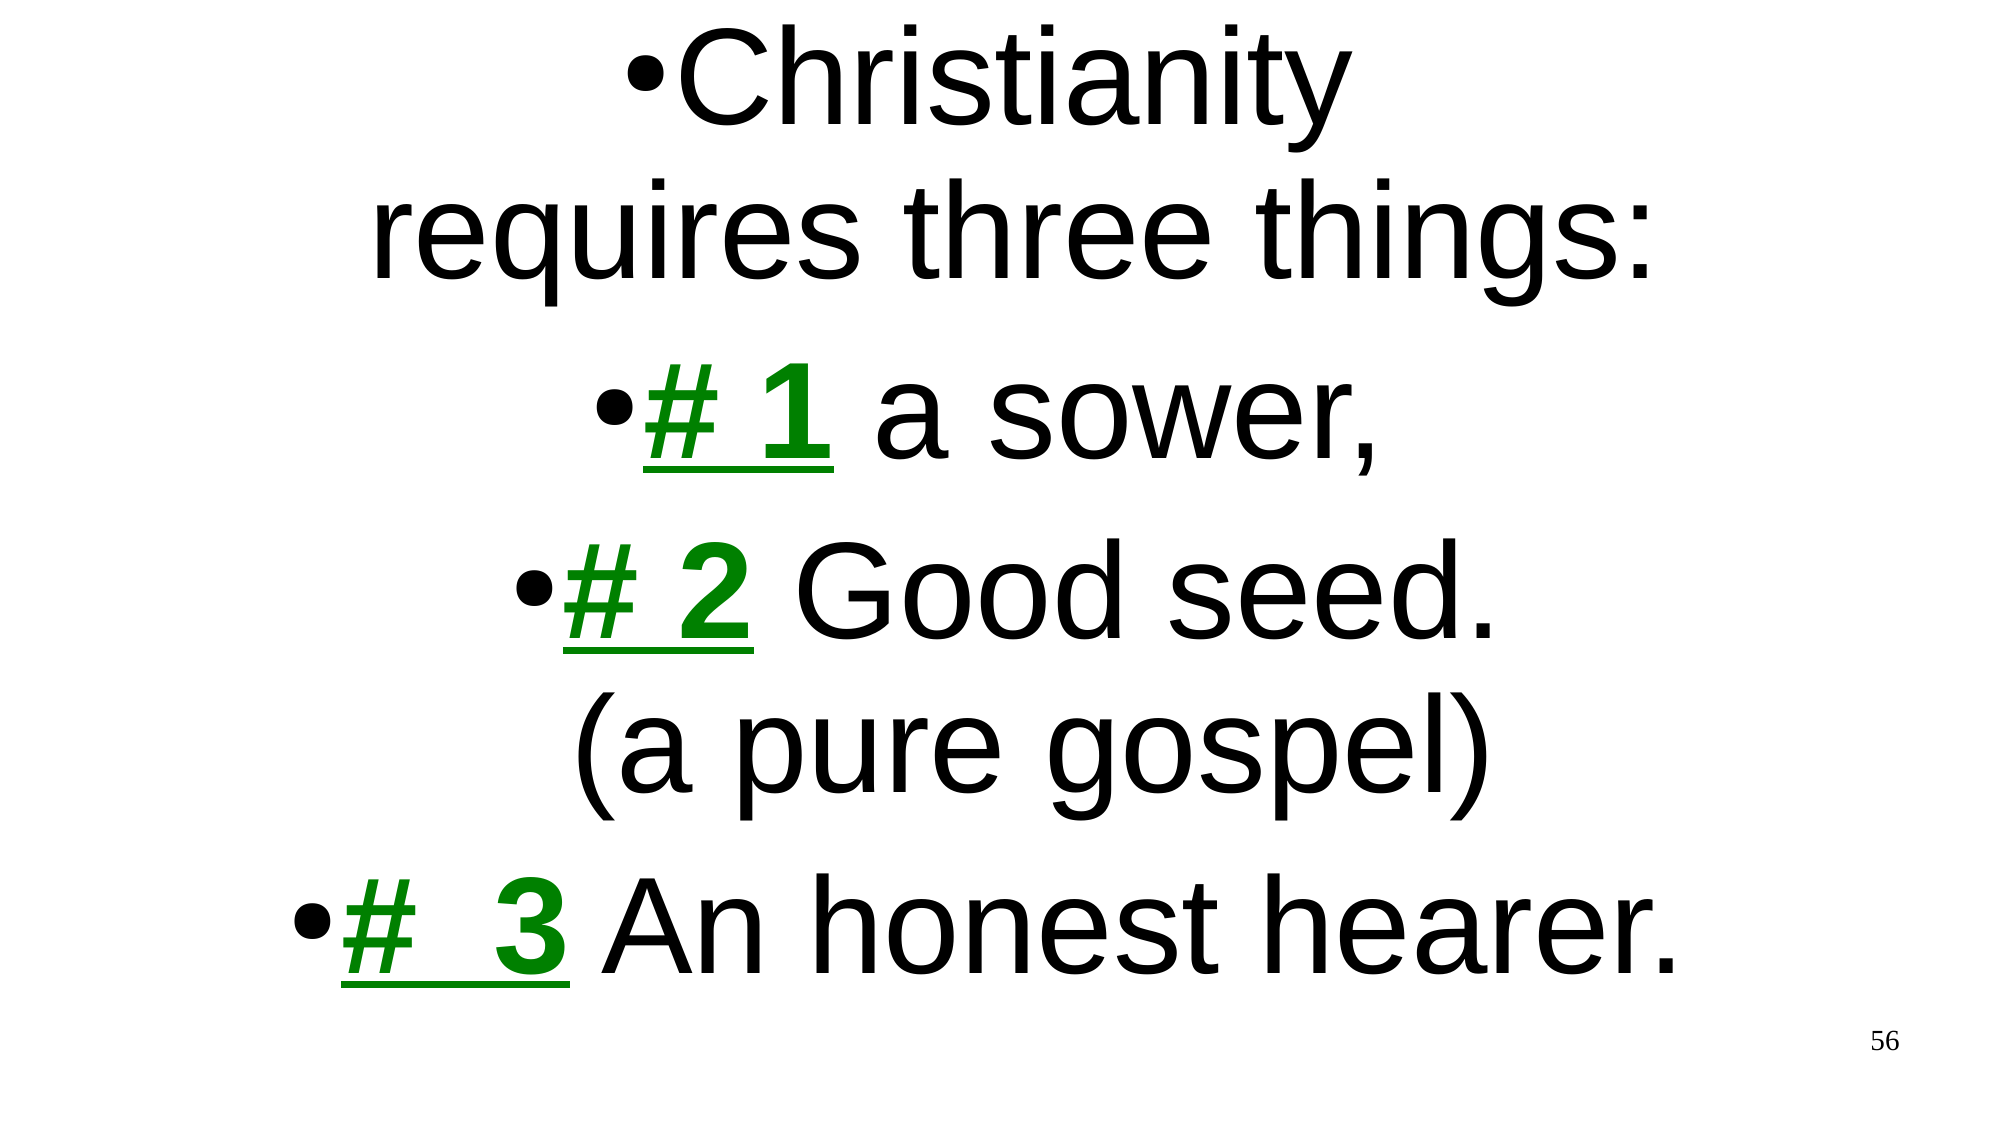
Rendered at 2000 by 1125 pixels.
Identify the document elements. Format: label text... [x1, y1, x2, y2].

list Christianity requires three things: # 1 a sower, # 2 Good seed. (a pure gospel) # 3 An honest hearer. [0, 0, 1996, 1123]
